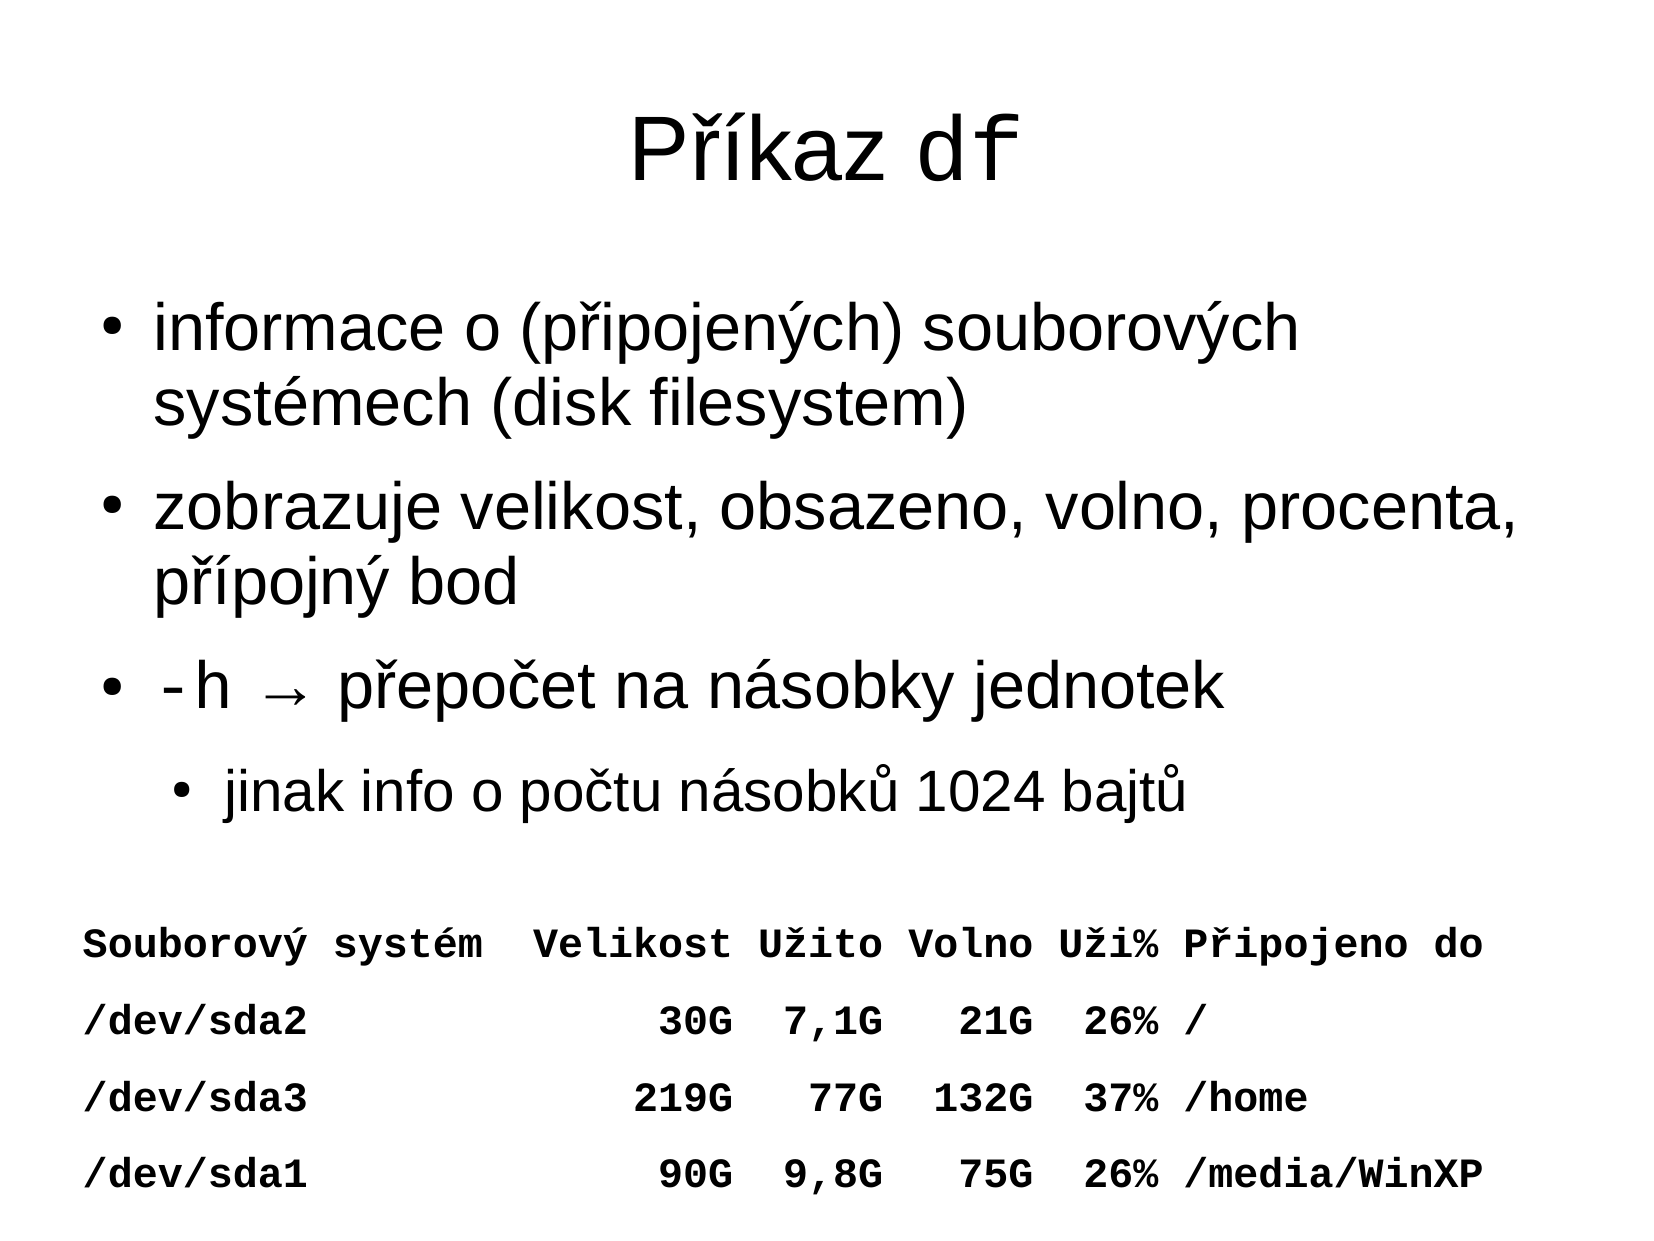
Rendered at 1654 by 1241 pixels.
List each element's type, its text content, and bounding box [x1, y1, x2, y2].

list informace o (připojených) souborových systémech (disk filesystem) zobrazuje velikost, obsazeno, volno, procenta, přípojný bod -h → přepočet na násobky jednotek jinak info o počtu násobků 1024 bajtů Souborový systém Velikost Užito Volno Uži% Připojeno do /dev/sda2 30G 7,1G 21G 26% / /dev/sda3 219G 77G 132G 37% /home /dev/sda1 90G 9,8G 75G 26% /media/WinXP [82, 290, 1571, 1201]
title Příkaz df [82, 56, 1571, 250]
